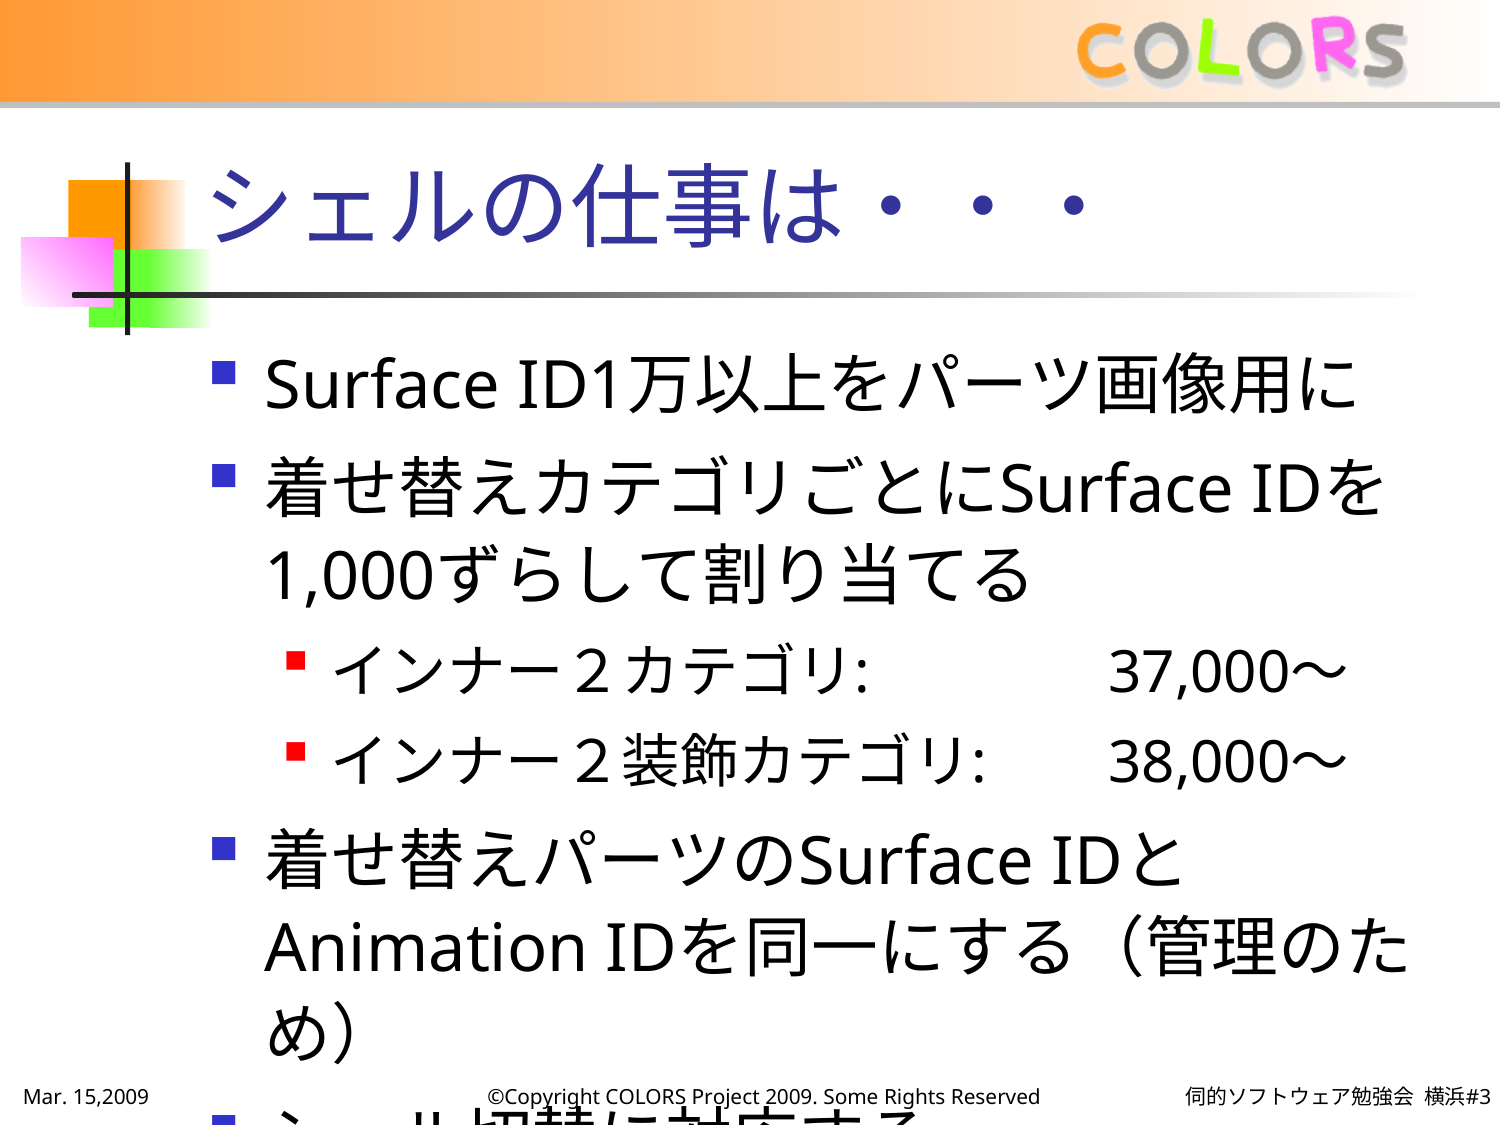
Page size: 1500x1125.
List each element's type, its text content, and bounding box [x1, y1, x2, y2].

title シェルの仕事は・・・ [188, 35, 1468, 276]
list Surface ID1万以上をパーツ画像用に 着せ替えカテゴリごとにSurface IDを1,000ずらして割り当てる インナー２カテゴリ: 37,000～ インナー２装飾カテゴリ: 38,000～ 着せ替えパーツのSurface IDとAnimation IDを同一にする（管理のため） シェル切替に対応する [193, 331, 1469, 1059]
